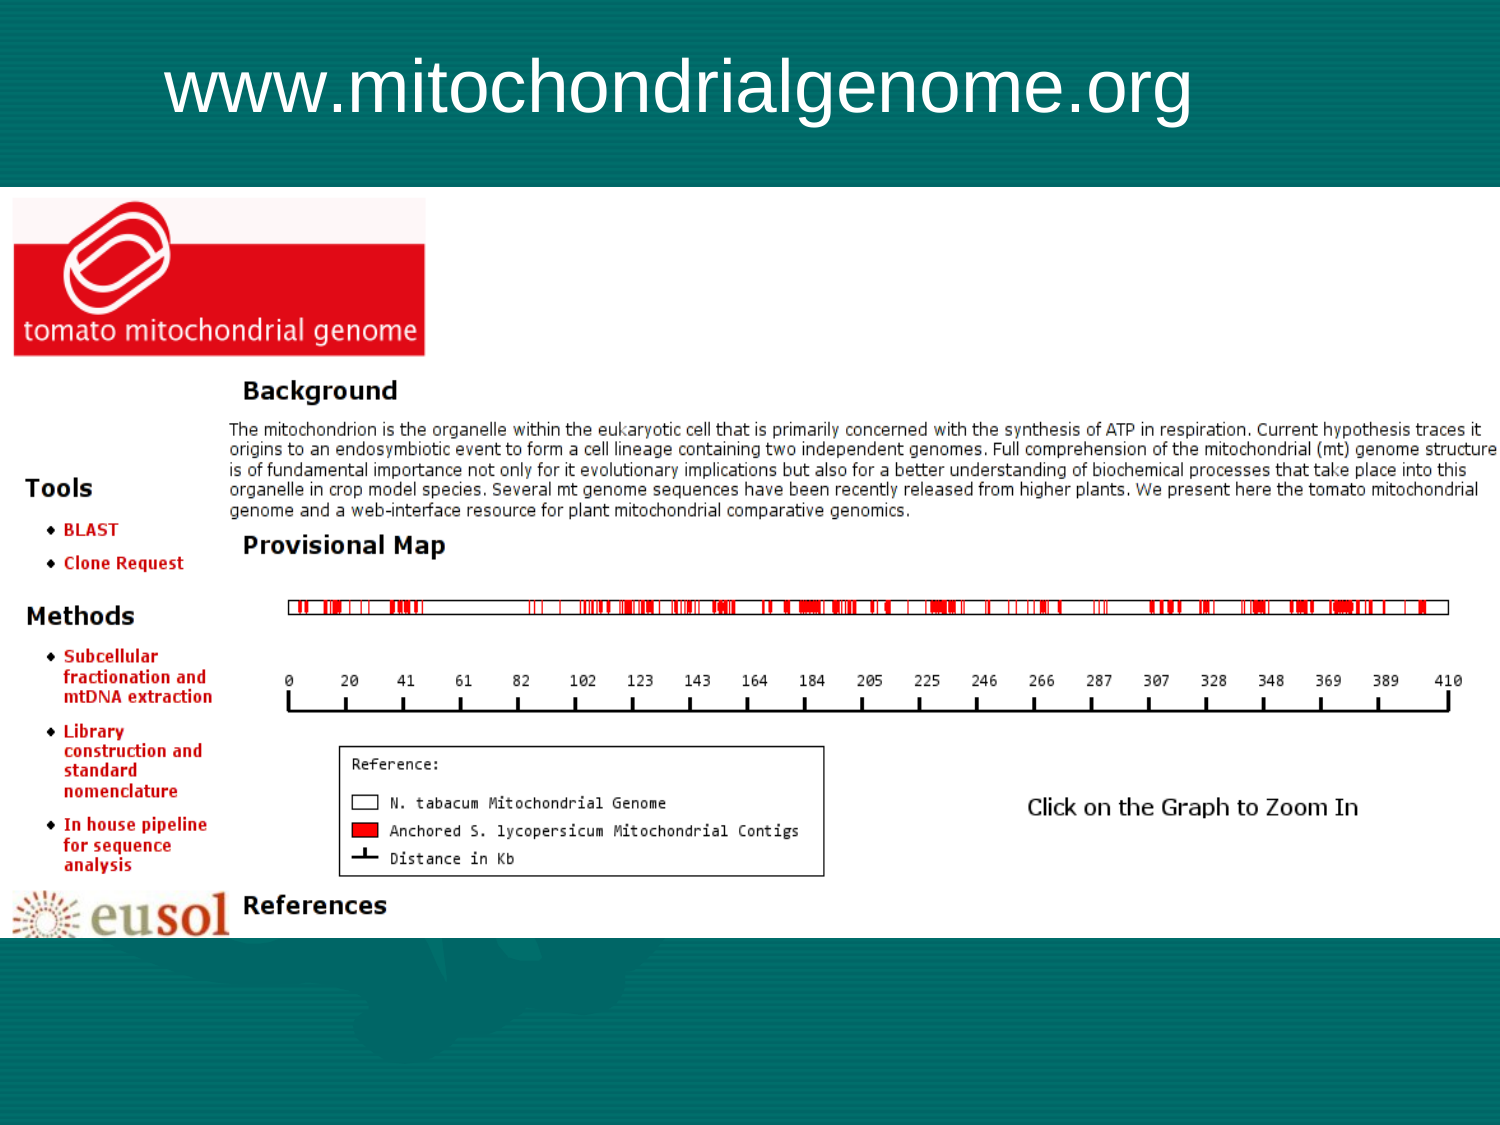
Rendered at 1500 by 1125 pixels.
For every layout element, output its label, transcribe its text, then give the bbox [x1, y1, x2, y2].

picture [0, 0, 1500, 1125]
text_box www.mitochondrialgenome.org [150, 37, 1351, 137]
